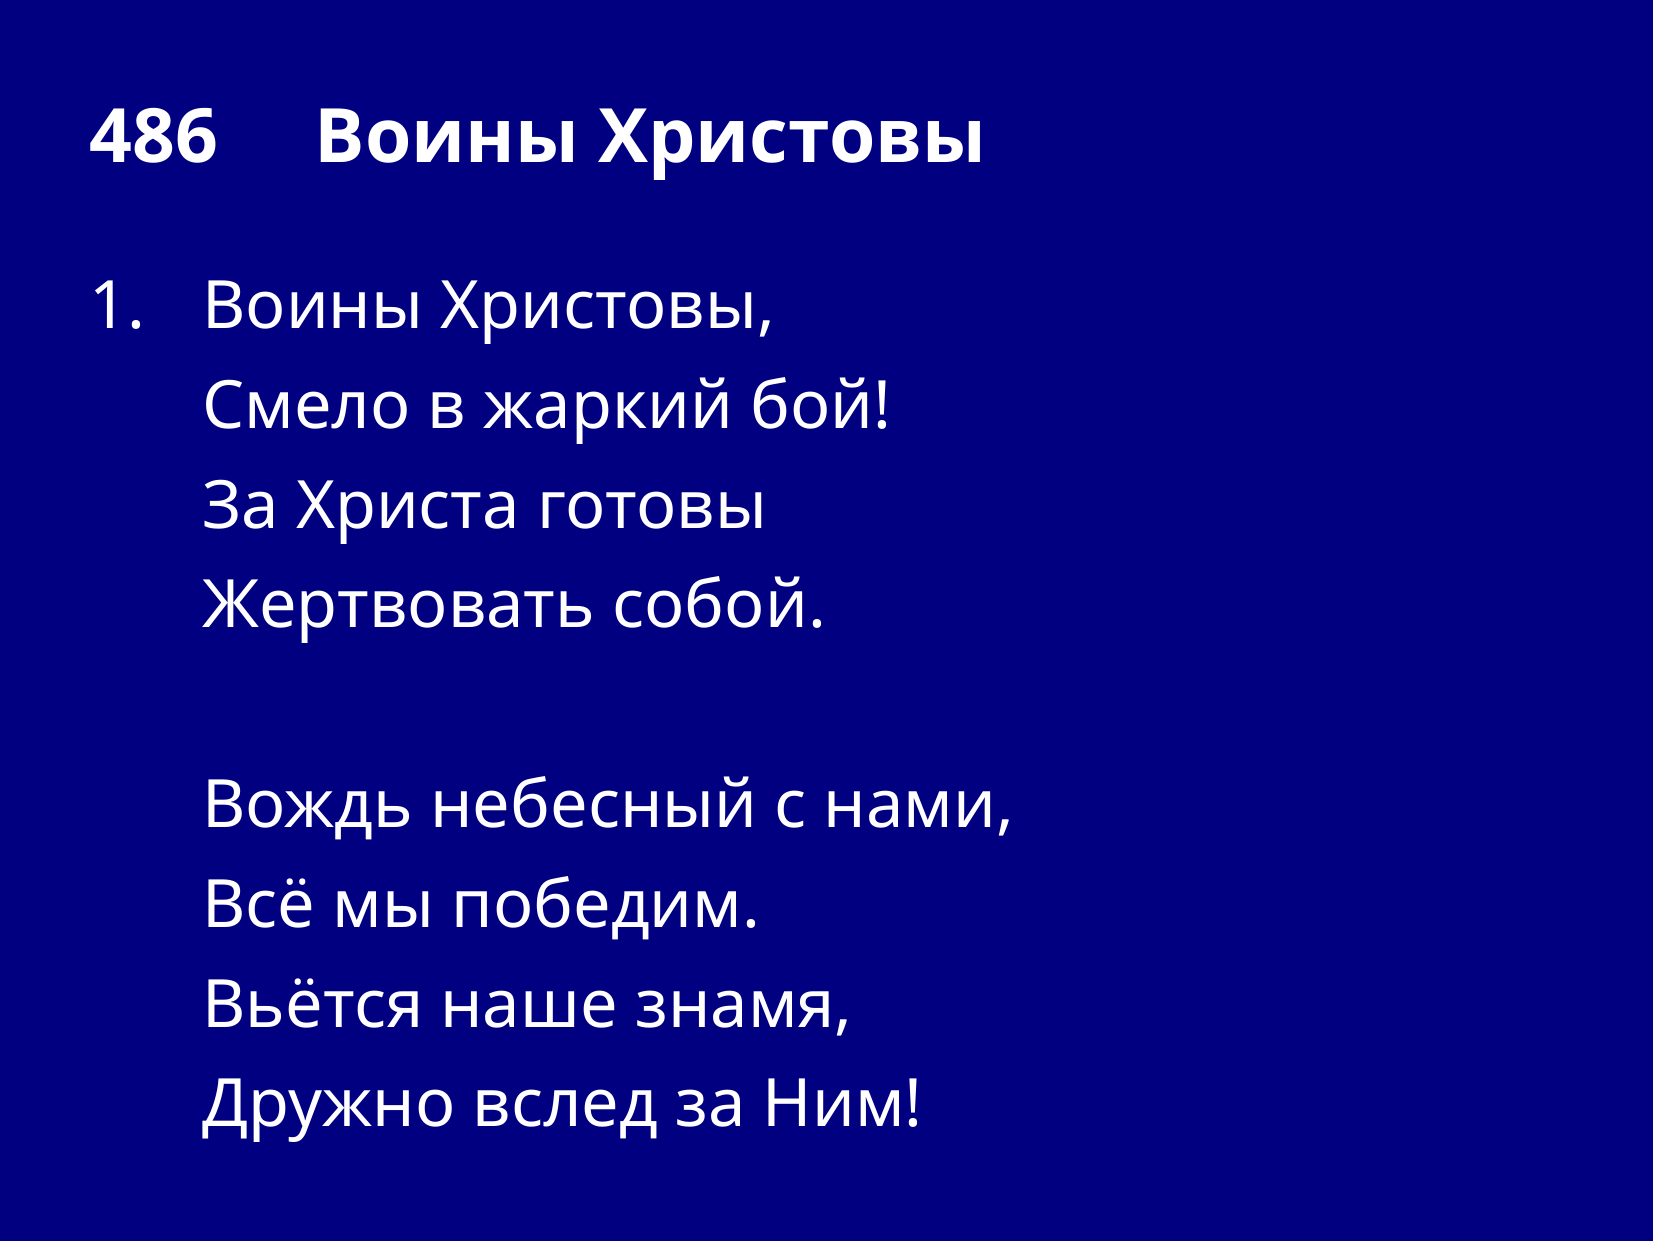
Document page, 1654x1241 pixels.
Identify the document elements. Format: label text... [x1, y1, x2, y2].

text_box 486 Воины Христовы [75, 75, 1576, 188]
text_box 1. Воины Христовы, Смело в жаркий бой! За Христа готовы Жертвовать собой. Вождь небесный с нами, Всё мы победим. Вьётся наше знамя, Дружно вслед за Ним! [75, 188, 1576, 1163]
